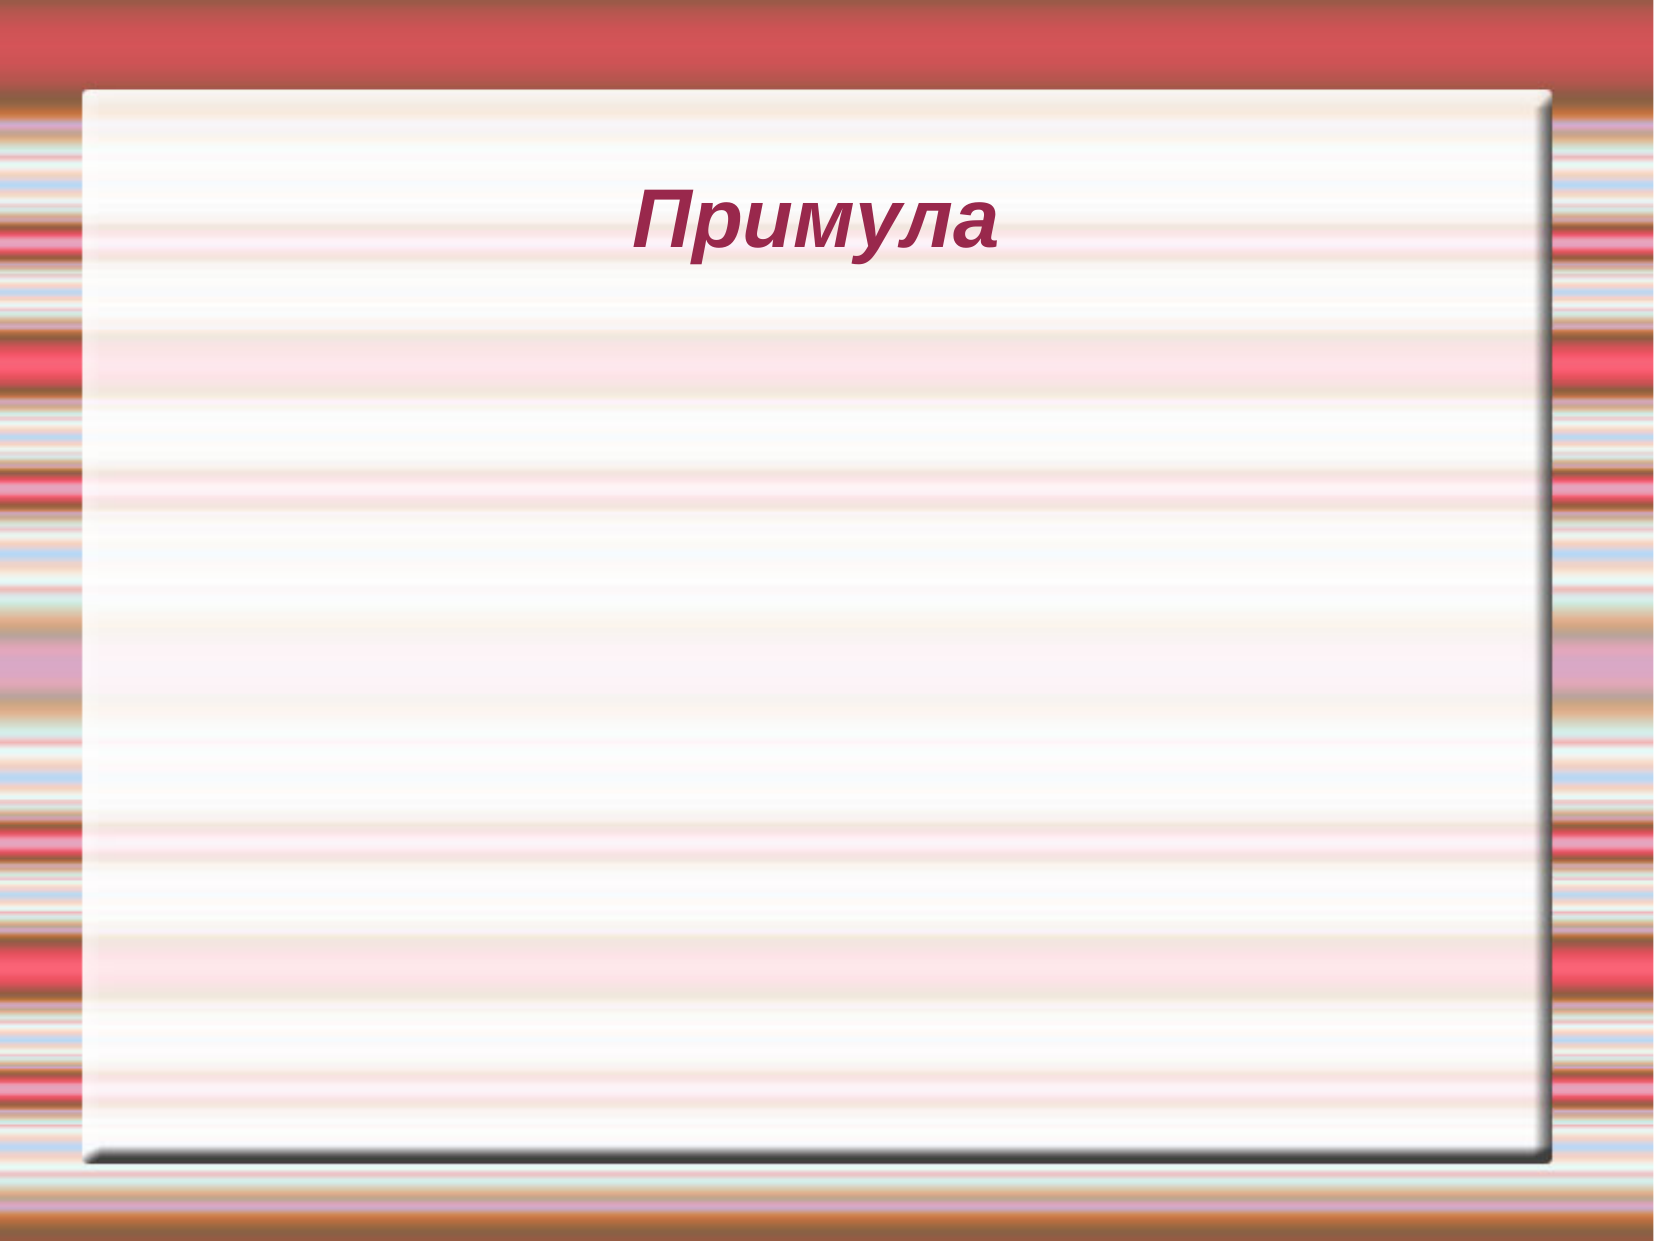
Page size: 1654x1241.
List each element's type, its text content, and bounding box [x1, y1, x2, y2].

chart [134, 350, 1516, 1132]
picture [0, 0, 1654, 1241]
title Примула [121, 122, 1534, 315]
